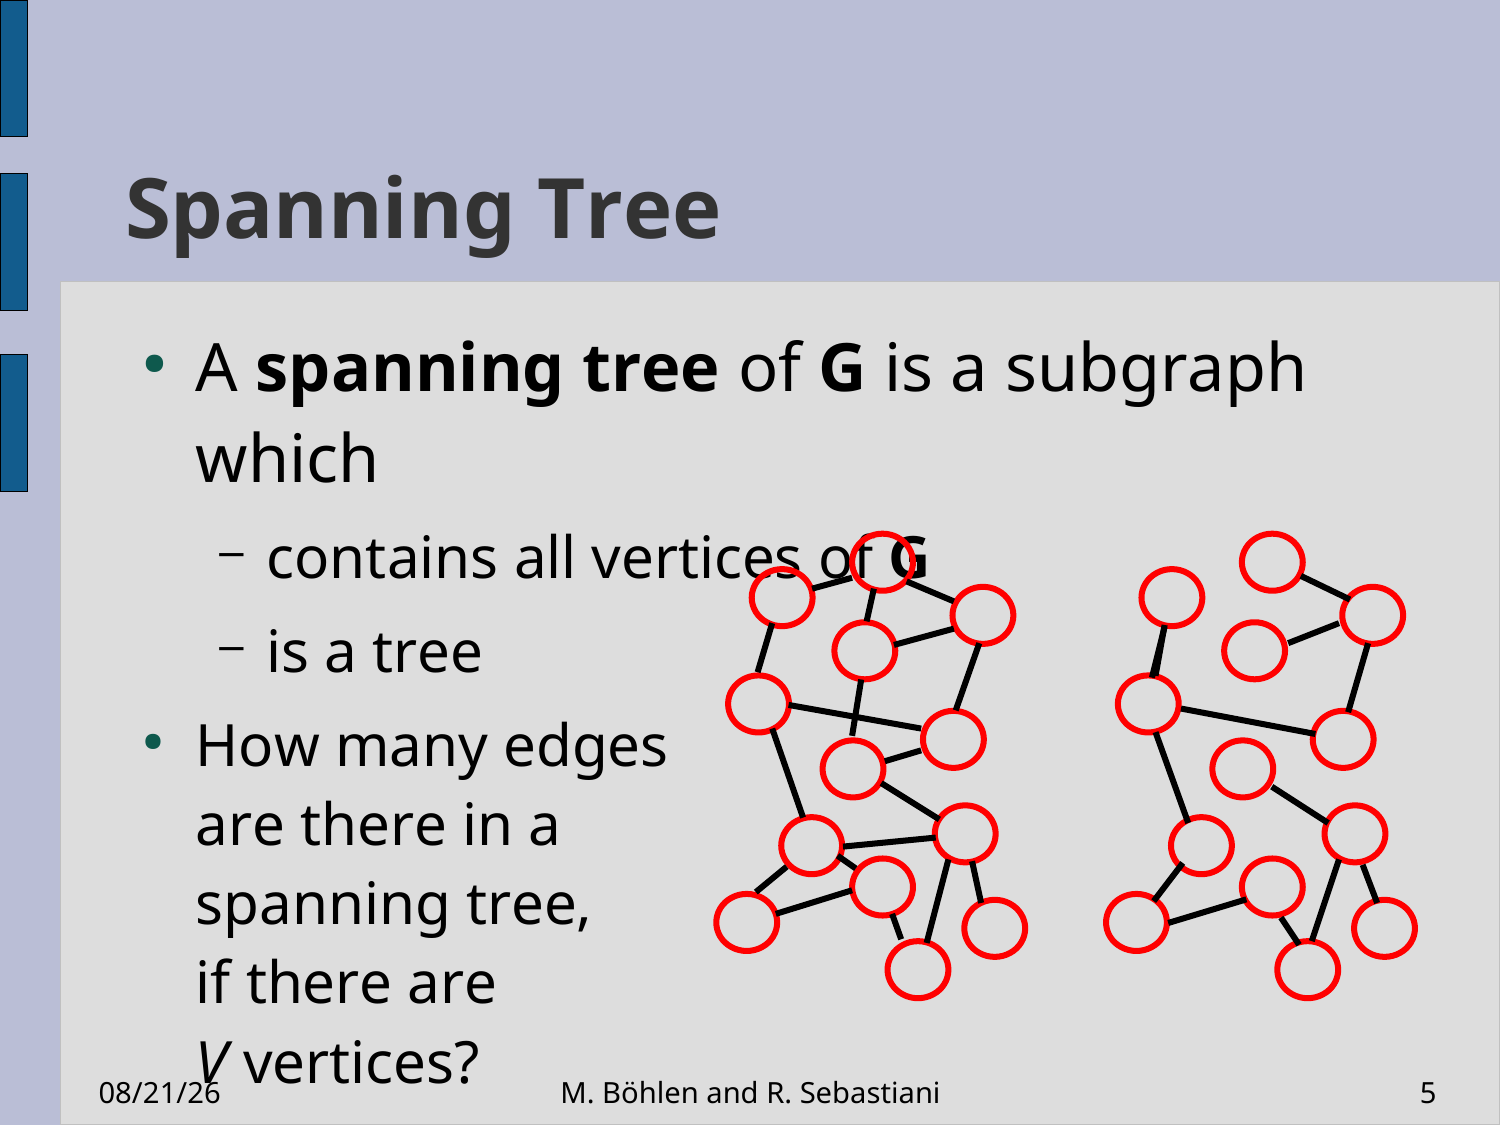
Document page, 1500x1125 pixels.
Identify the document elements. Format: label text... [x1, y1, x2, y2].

list A spanning tree of G is a subgraph which contains all vertices of G is a tree How many edges are there in a spanning tree, if there are V vertices? [110, 312, 1454, 1037]
title Spanning Tree [110, 67, 1392, 271]
